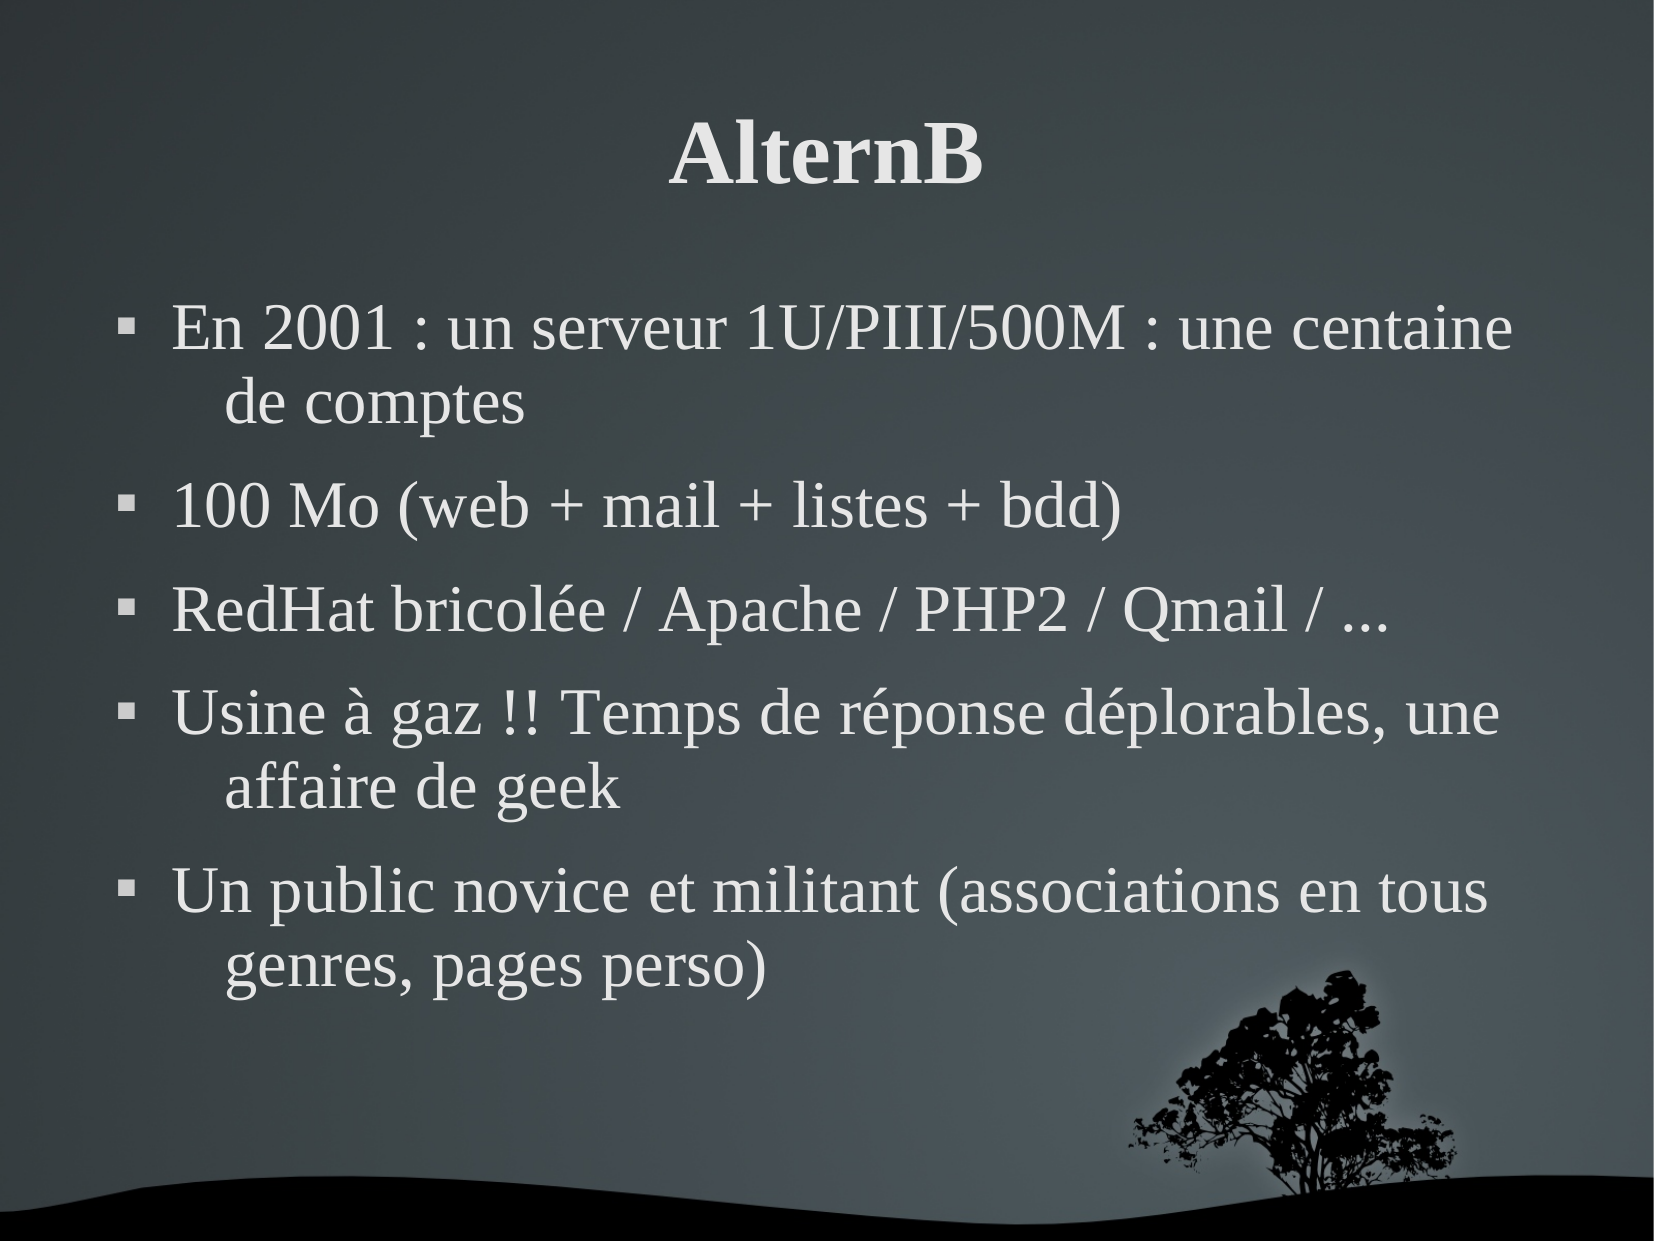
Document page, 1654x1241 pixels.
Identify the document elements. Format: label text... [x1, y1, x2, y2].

picture [0, 0, 1654, 1241]
title AlternB [82, 49, 1571, 257]
list En 2001 : un serveur 1U/PIII/500M : une centaine de comptes 100 Mo (web + mail + listes + bdd) RedHat bricolée / Apache / PHP2 / Qmail / ... Usine à gaz !! Temps de réponse déplorables, une affaire de geek Un public novice et militant (associations en tous genres, pages perso) [82, 290, 1571, 1109]
